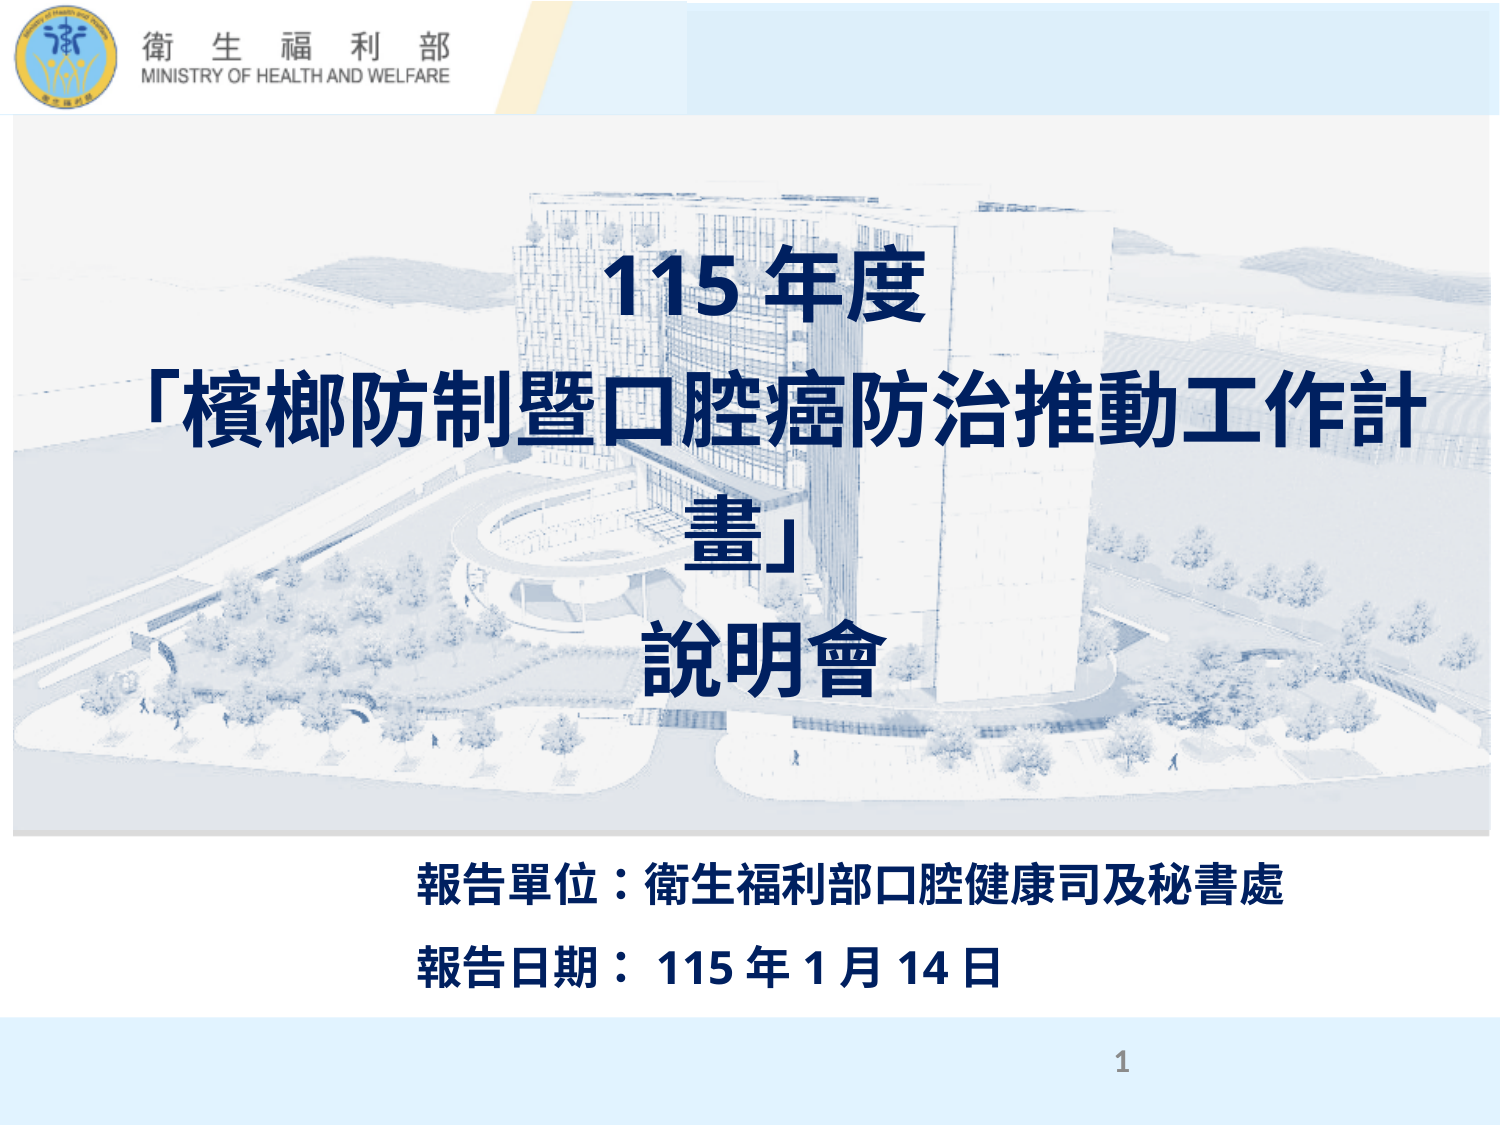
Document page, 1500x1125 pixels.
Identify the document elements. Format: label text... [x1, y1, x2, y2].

text_box 報告單位：衛生福利部口腔健康司及秘書處 報告日期：115年1月14日 [401, 821, 1323, 1001]
text_box 1 [1098, 1029, 1449, 1090]
text_box 115年度 「檳榔防制暨口腔癌防治推動工作計畫」 說明會 [14, 201, 1500, 713]
